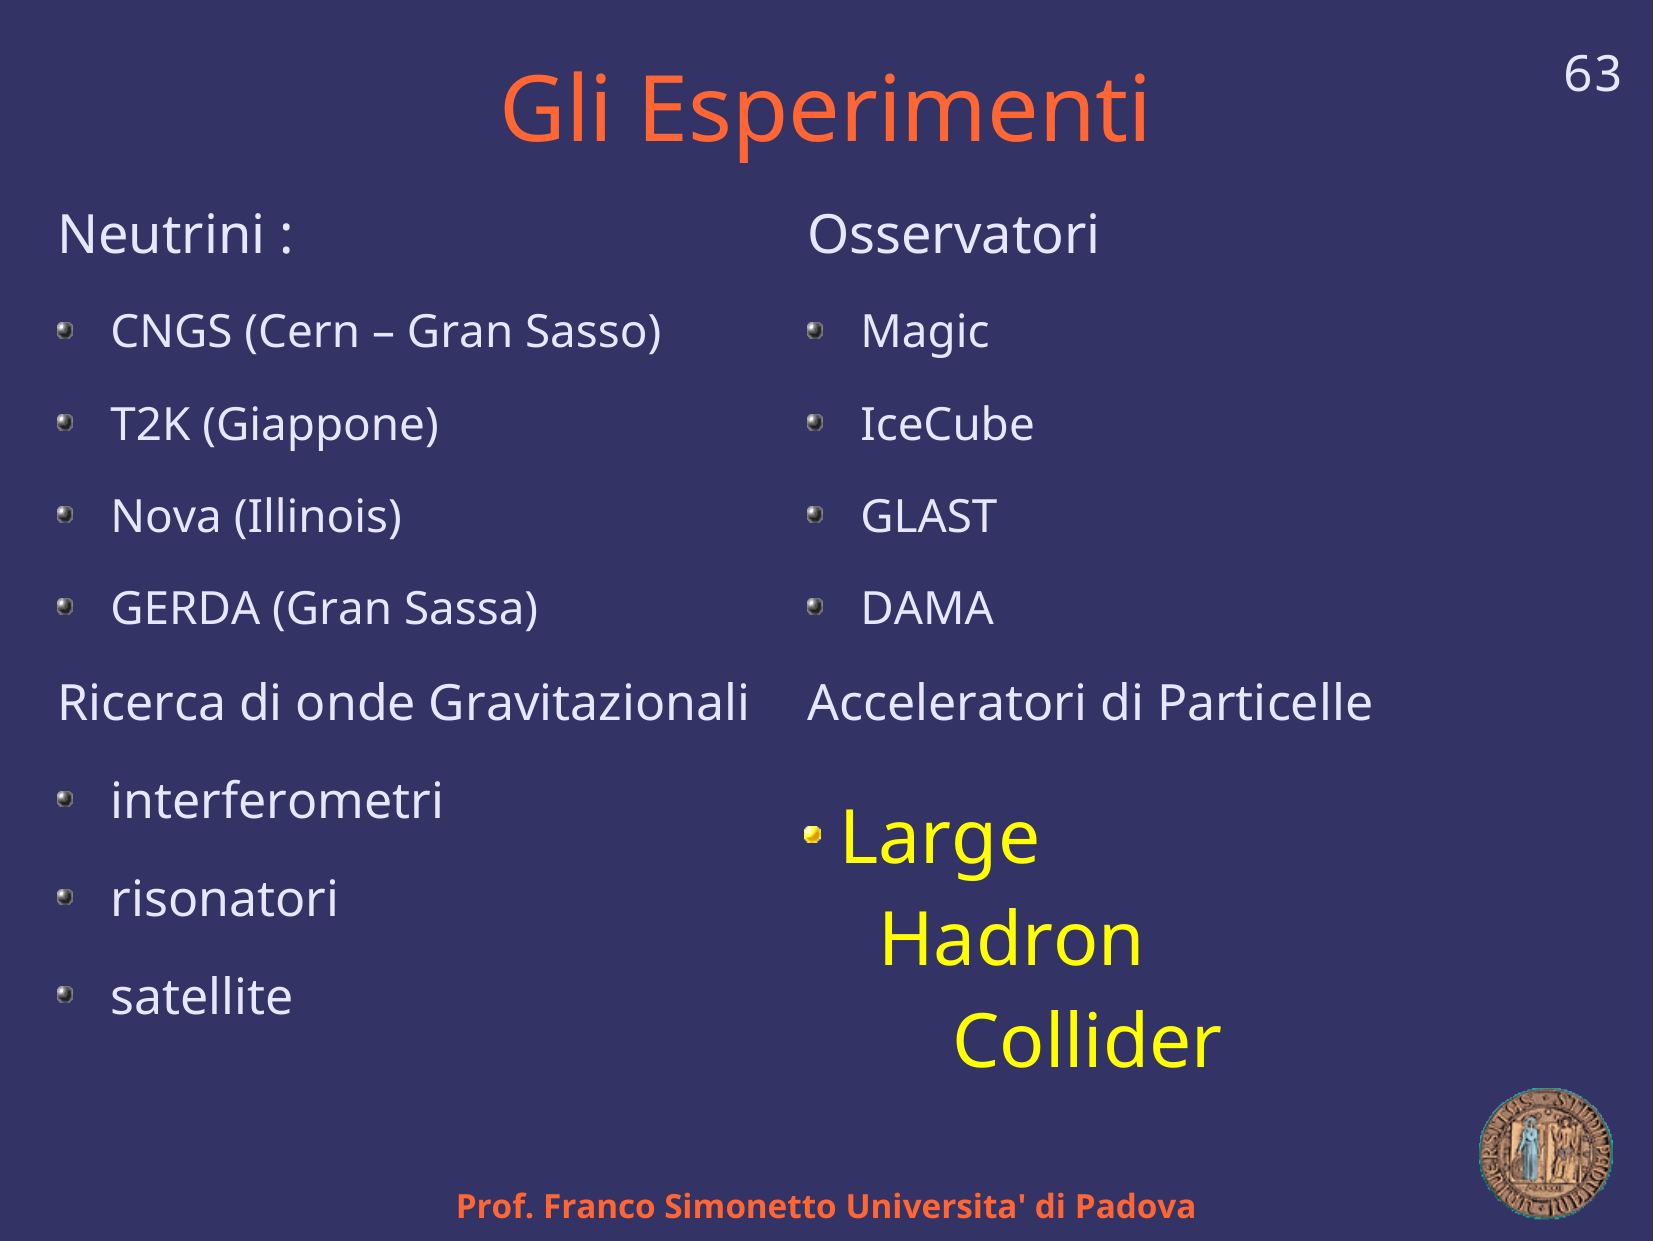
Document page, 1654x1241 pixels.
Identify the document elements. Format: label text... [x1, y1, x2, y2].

picture [1479, 1087, 1613, 1221]
list Osservatori Magic IceCube GLAST DAMA Acceleratori di Particelle [789, 195, 1516, 744]
text_box Large Hadron Collider [790, 775, 1236, 1105]
list Neutrini : CNGS (Cern – Gran Sasso) T2K (Giappone) Nova (Illinois) GERDA (Gran Sassa) Ricerca di onde Gravitazionali interferometri risonatori satellite [39, 195, 766, 1090]
title Gli Esperimenti [82, 55, 1571, 156]
